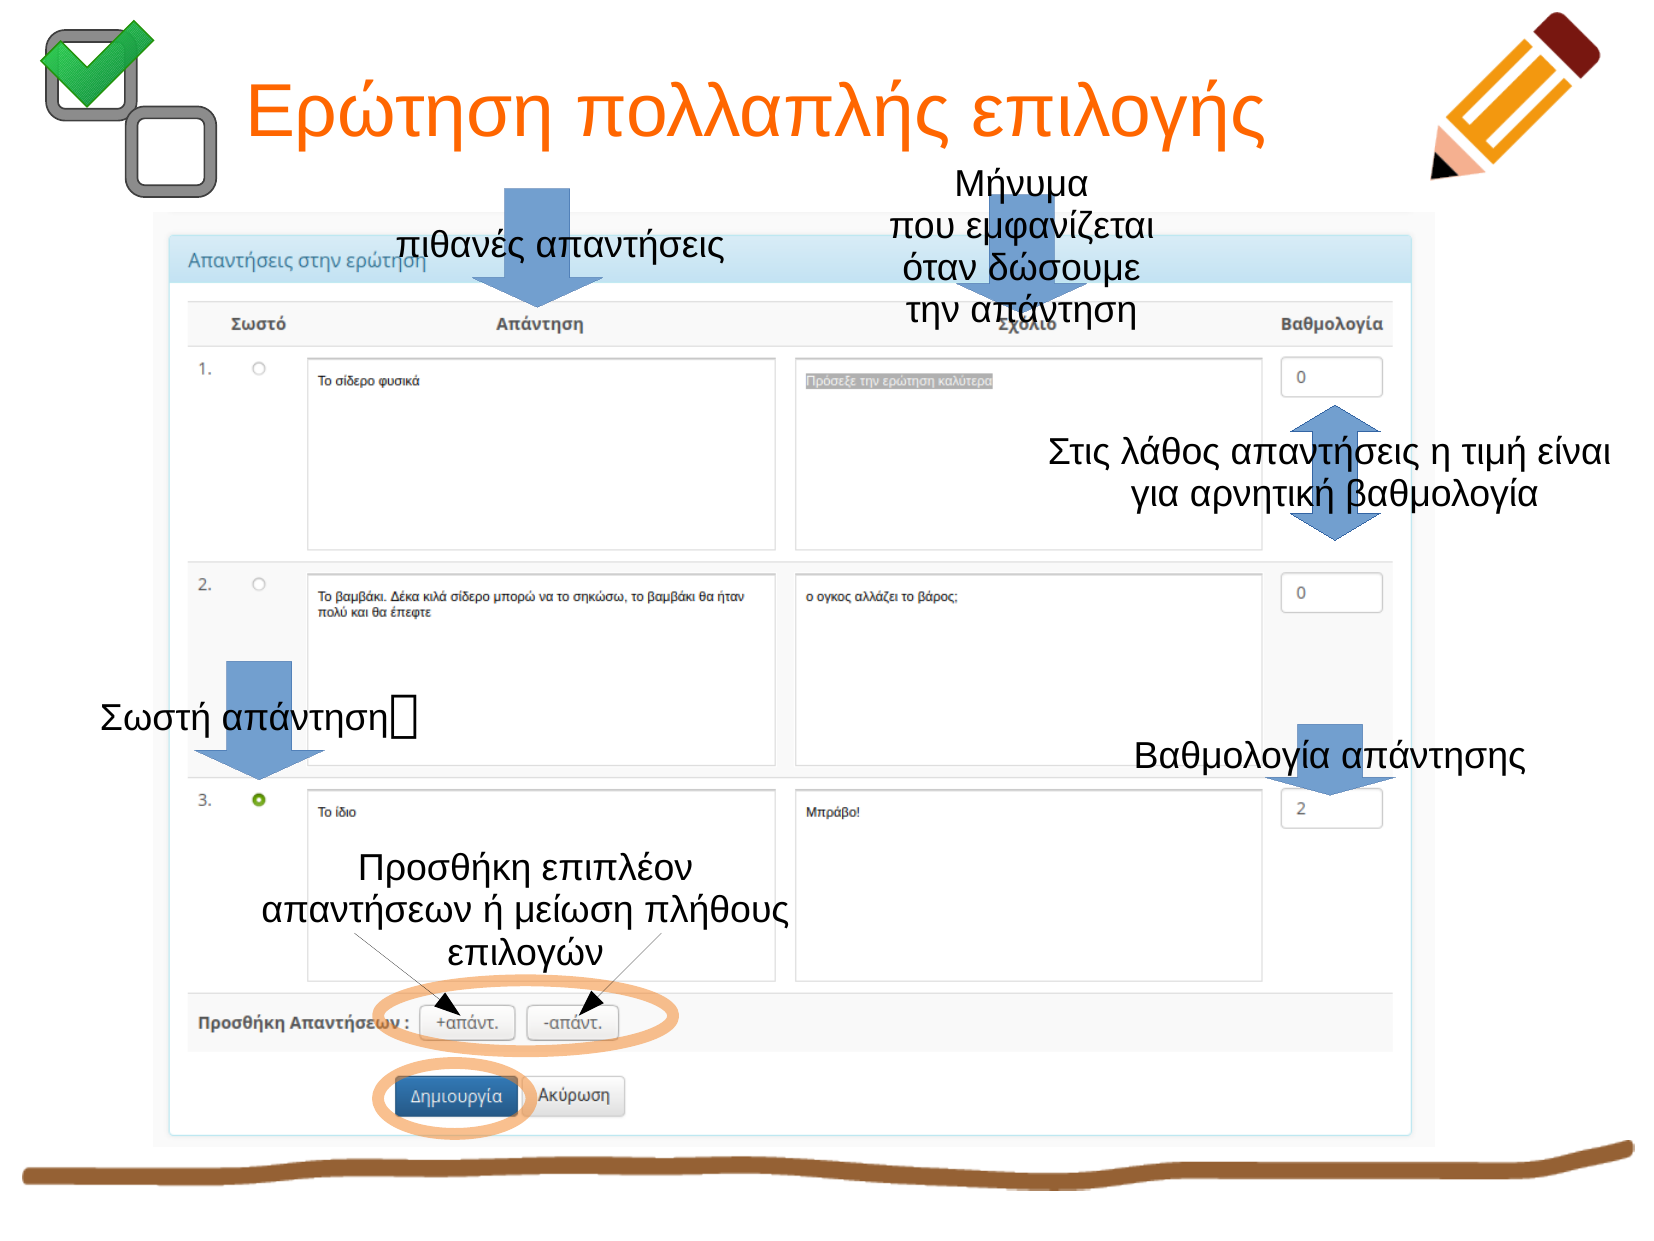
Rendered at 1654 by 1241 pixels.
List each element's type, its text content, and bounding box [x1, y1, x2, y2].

text_box ﾠπιθανές απαντήσεις [472, 188, 603, 308]
text_box Βαθμολογία απάντησης [1265, 724, 1396, 796]
picture [495, 239, 504, 255]
picture [1022, 309, 1032, 320]
text_box Προσθήκη επιπλέον απαντήσεων ή μείωση πλήθους επιλογών [236, 839, 815, 1016]
picture [8, 0, 1635, 1191]
title Ερώτηση πολλαπλής επιλογής [176, 49, 1430, 172]
picture [1430, 12, 1601, 181]
text_box Μήνυμα που εμφανίζεται όταν δώσουμε την απάντηση [956, 194, 1087, 312]
text_box Σωστή απάντηση￈ [194, 661, 325, 780]
text_box Στις λάθος απαντήσεις η τιμή είναι για αρνητική βαθμολογία [1290, 405, 1381, 541]
